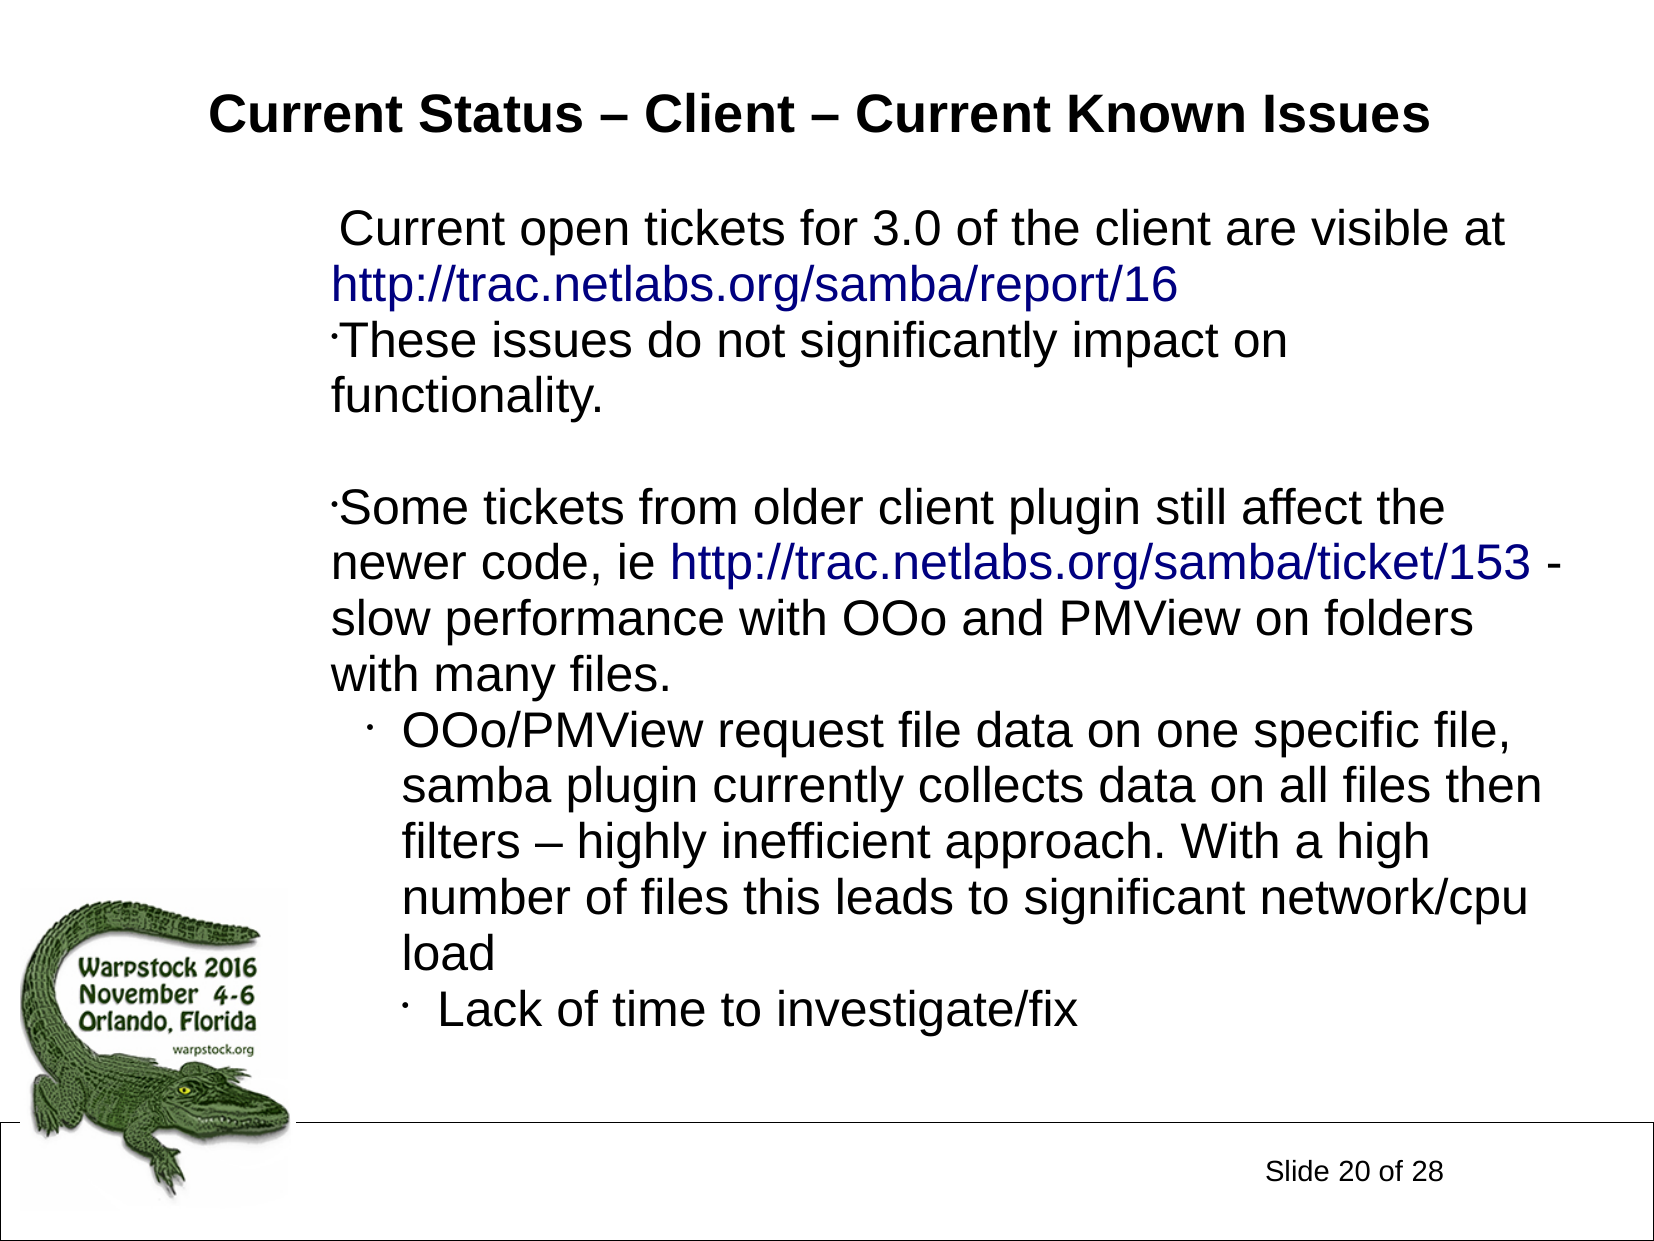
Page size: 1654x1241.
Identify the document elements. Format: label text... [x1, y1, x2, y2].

subtitle Current open tickets for 3.0 of the client are visible at http://trac.netlabs.org/samba/report/16 These issues do not significantly impact on functionality. Some tickets from older client plugin still affect the newer code, ie http://trac.netlabs.org/samba/ticket/153 - slow performance with OOo and PMView on folders with many files. OOo/PMView request file data on one specific file, samba plugin currently collects data on all files then filters – highly inefficient approach. With a high number of files this leads to significant network/cpu load Lack of time to investigate/fix [318, 200, 1565, 1037]
picture [20, 888, 296, 1211]
title Current Status – Client – Current Known Issues [177, 49, 1571, 178]
